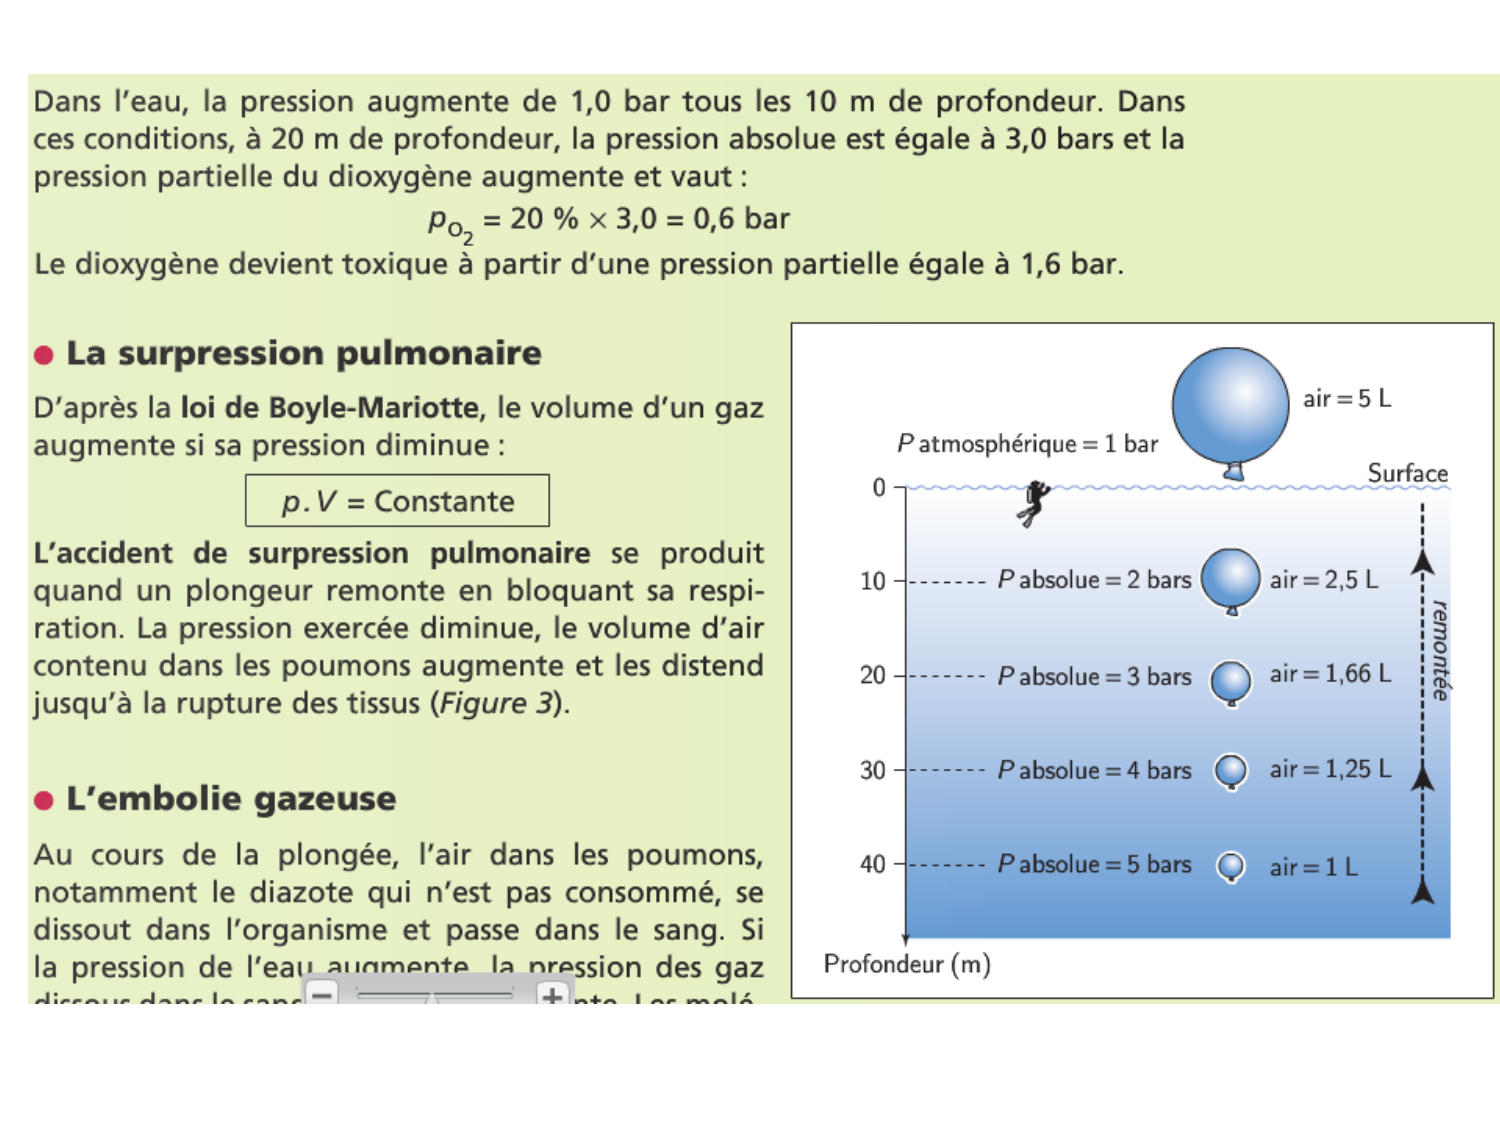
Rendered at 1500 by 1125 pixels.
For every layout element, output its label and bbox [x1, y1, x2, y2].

picture [28, 74, 1500, 1004]
